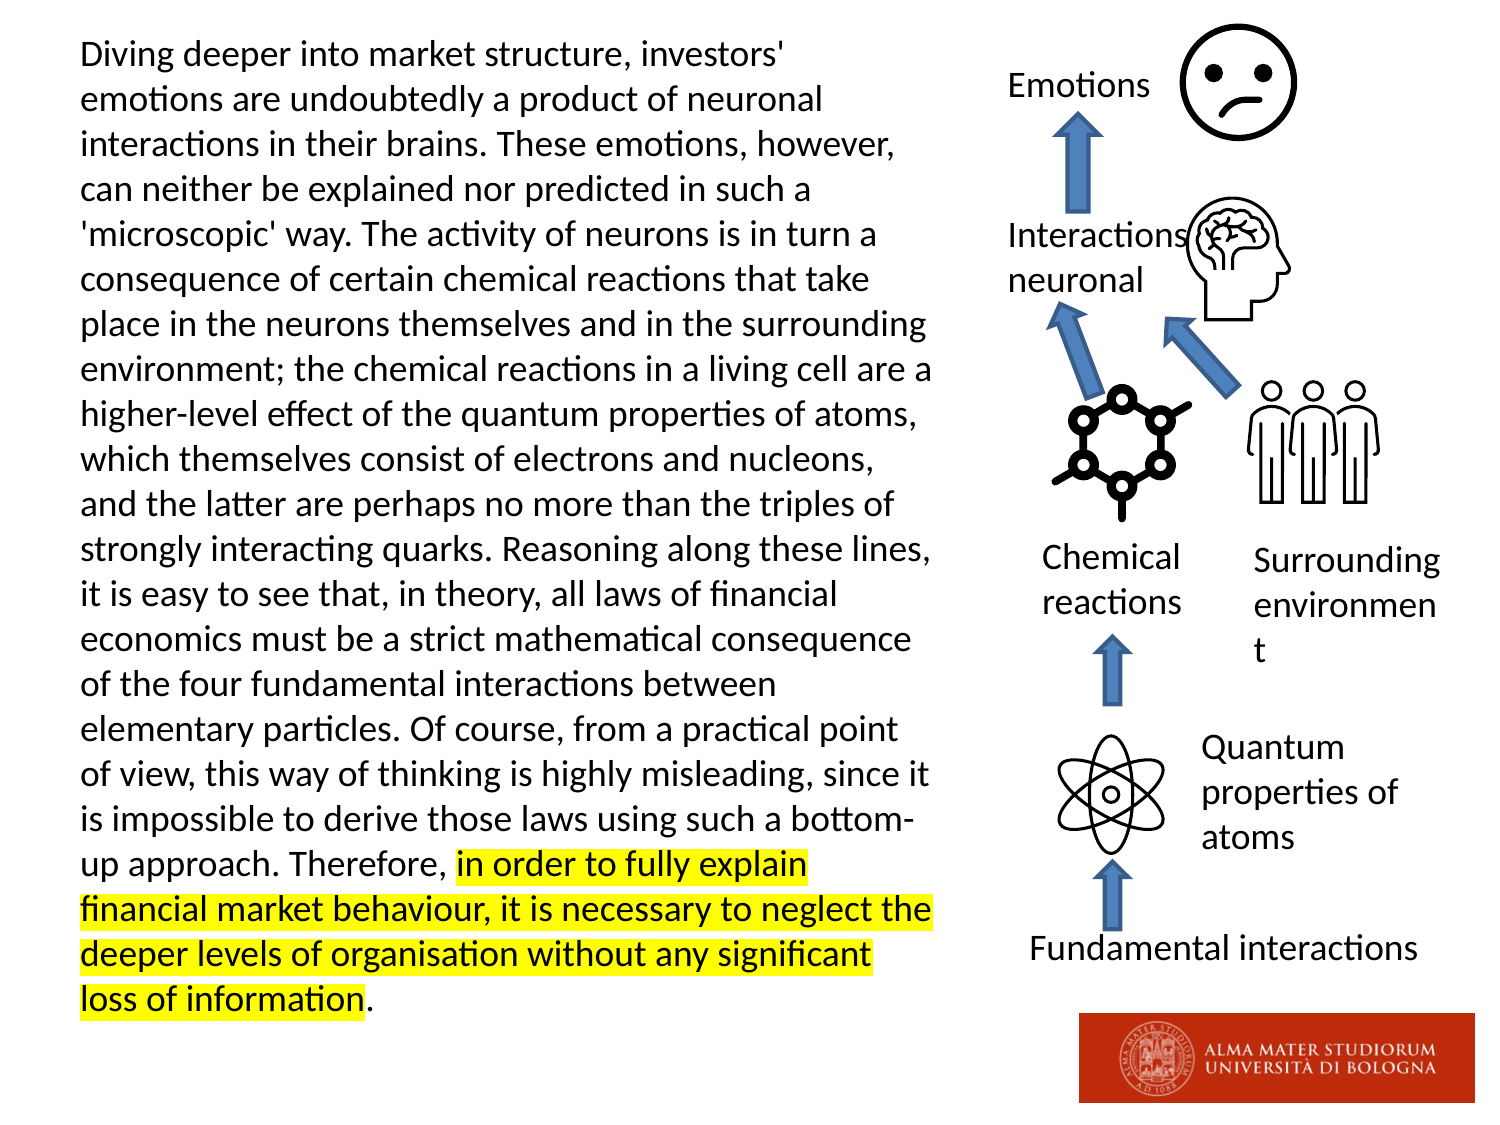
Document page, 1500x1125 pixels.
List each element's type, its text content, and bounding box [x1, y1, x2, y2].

picture [1047, 377, 1198, 524]
text_box [1165, 318, 1239, 398]
picture [1163, 7, 1314, 158]
text_box Diving deeper into market structure, investors' emotions are undoubtedly a product of neuronal interactions in their brains. These emotions, however, can neither be explained nor predicted in such a 'microscopic' way. The activity of neurons is in turn a consequence of certain chemical reactions that take place in the neurons themselves and in the surrounding environment; the chemical reactions in a living cell are a higher-level effect of the quantum properties of atoms, which themselves consist of electrons and nucleons, and the latter are perhaps no more than the triples of strongly interacting quarks. Reasoning along these lines, it is easy to see that, in theory, all laws of financial economics must be a strict mathematical consequence of the four fundamental interactions between elementary particles. Of course, from a practical point of view, this way of thinking is highly misleading, since it is impossible to derive those laws using such a bottom-up approach. Therefore, in order to fully explain financial market behaviour, it is necessary to neglect the deeper levels of organisation without any significant loss of information. [64, 21, 951, 1125]
text_box Chemical reactions [1027, 524, 1219, 631]
text_box [1057, 113, 1099, 212]
text_box [1097, 861, 1129, 930]
text_box [1049, 303, 1103, 399]
text_box [1097, 636, 1129, 705]
text_box Fundamental interactions [1014, 915, 1422, 976]
picture [1163, 184, 1314, 335]
text_box Surrounding environment [1238, 527, 1459, 634]
picture [1238, 366, 1389, 517]
text_box Interactions neuronal [992, 202, 1187, 309]
text_box Quantum properties of atoms [1186, 714, 1483, 866]
picture [1036, 719, 1187, 870]
text_box Emotions [992, 52, 1164, 113]
